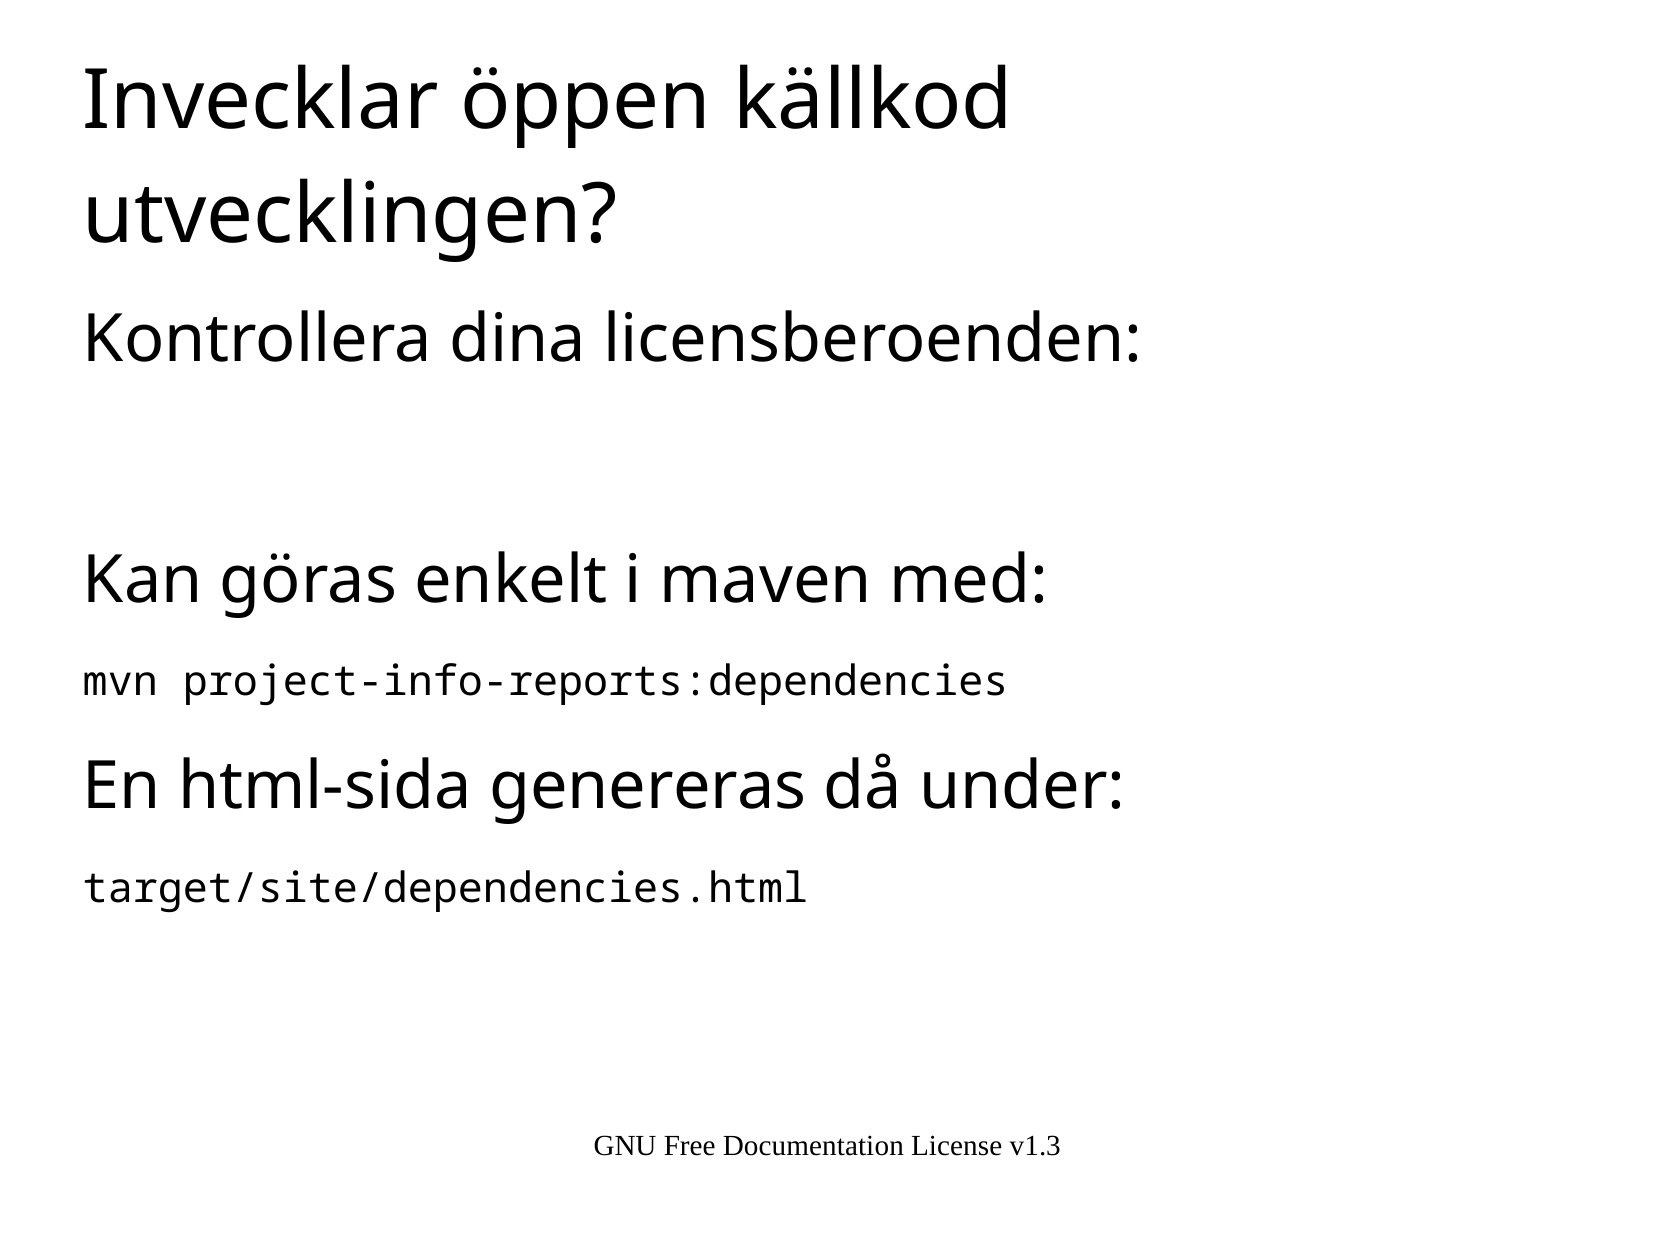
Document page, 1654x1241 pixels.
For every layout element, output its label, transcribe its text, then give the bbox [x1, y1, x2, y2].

list Kontrollera dina licensberoenden: Kan göras enkelt i maven med: mvn project-info-reports:dependencies En html-sida genereras då under: target/site/dependencies.html [82, 290, 1538, 1010]
title Invecklar öppen källkod utvecklingen? [82, 49, 1571, 257]
